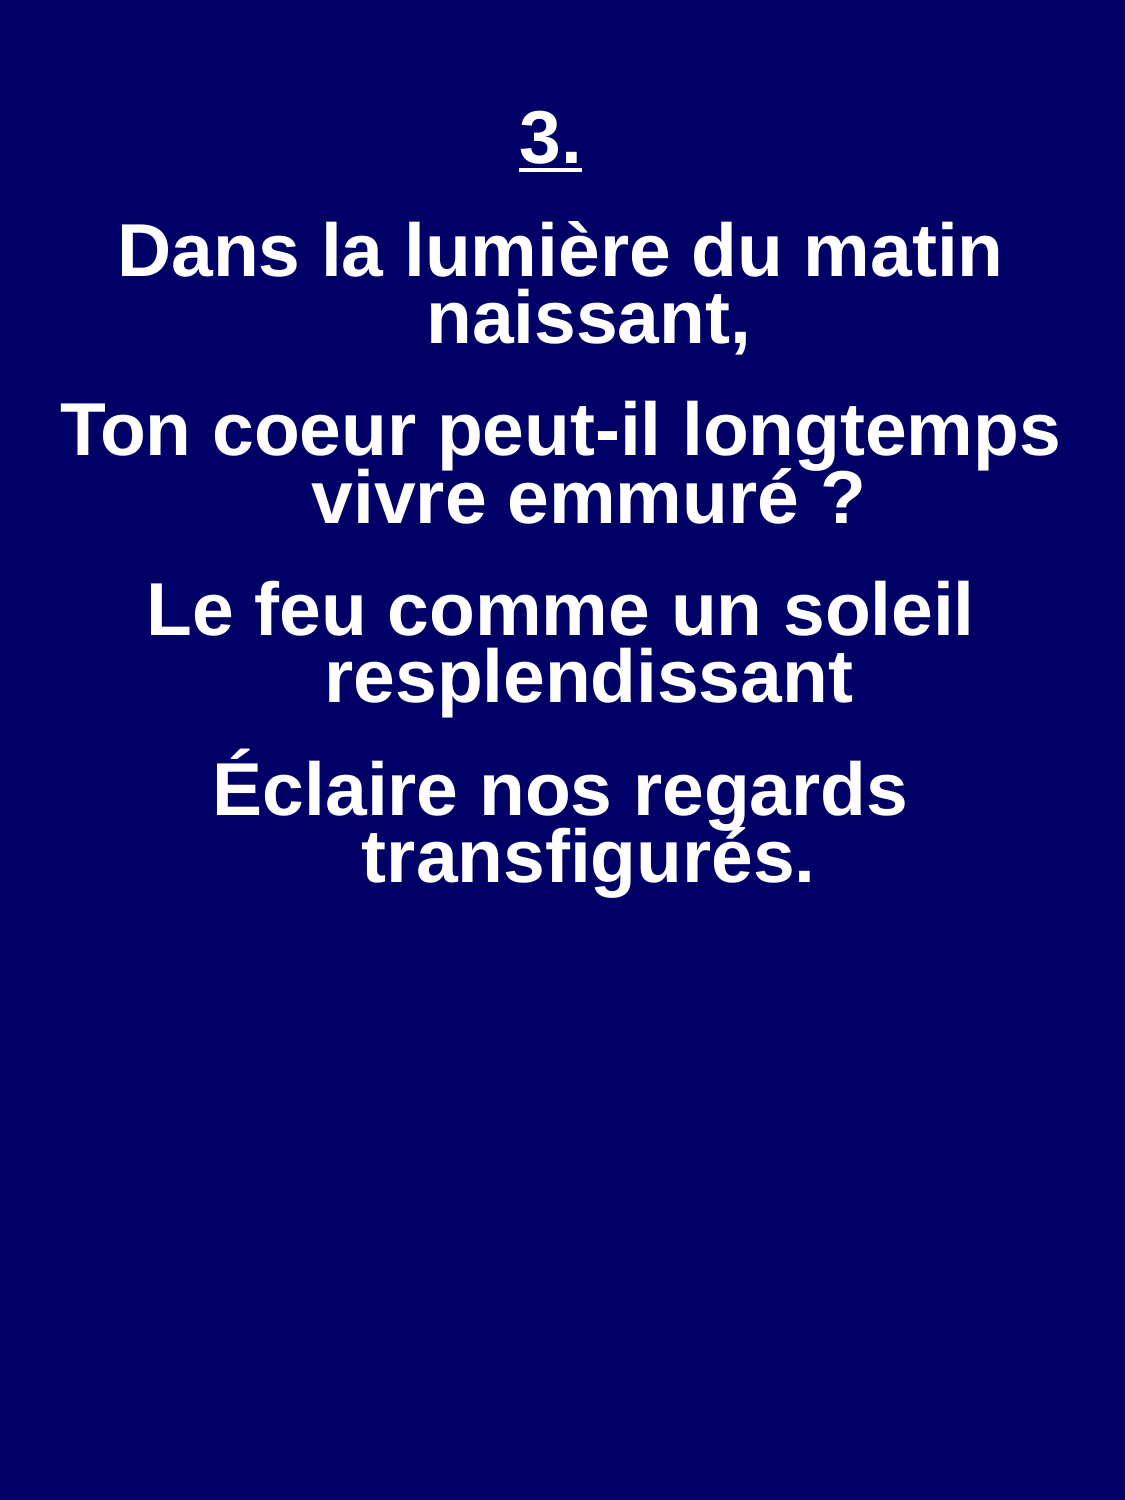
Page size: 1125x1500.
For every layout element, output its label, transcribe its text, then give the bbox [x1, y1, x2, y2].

text_box 3. Dans la lumière du matin naissant, Ton coeur peut-il longtemps vivre emmuré ? Le feu comme un soleil resplendissant Éclaire nos regards transfigurés. [11, 35, 1111, 1441]
